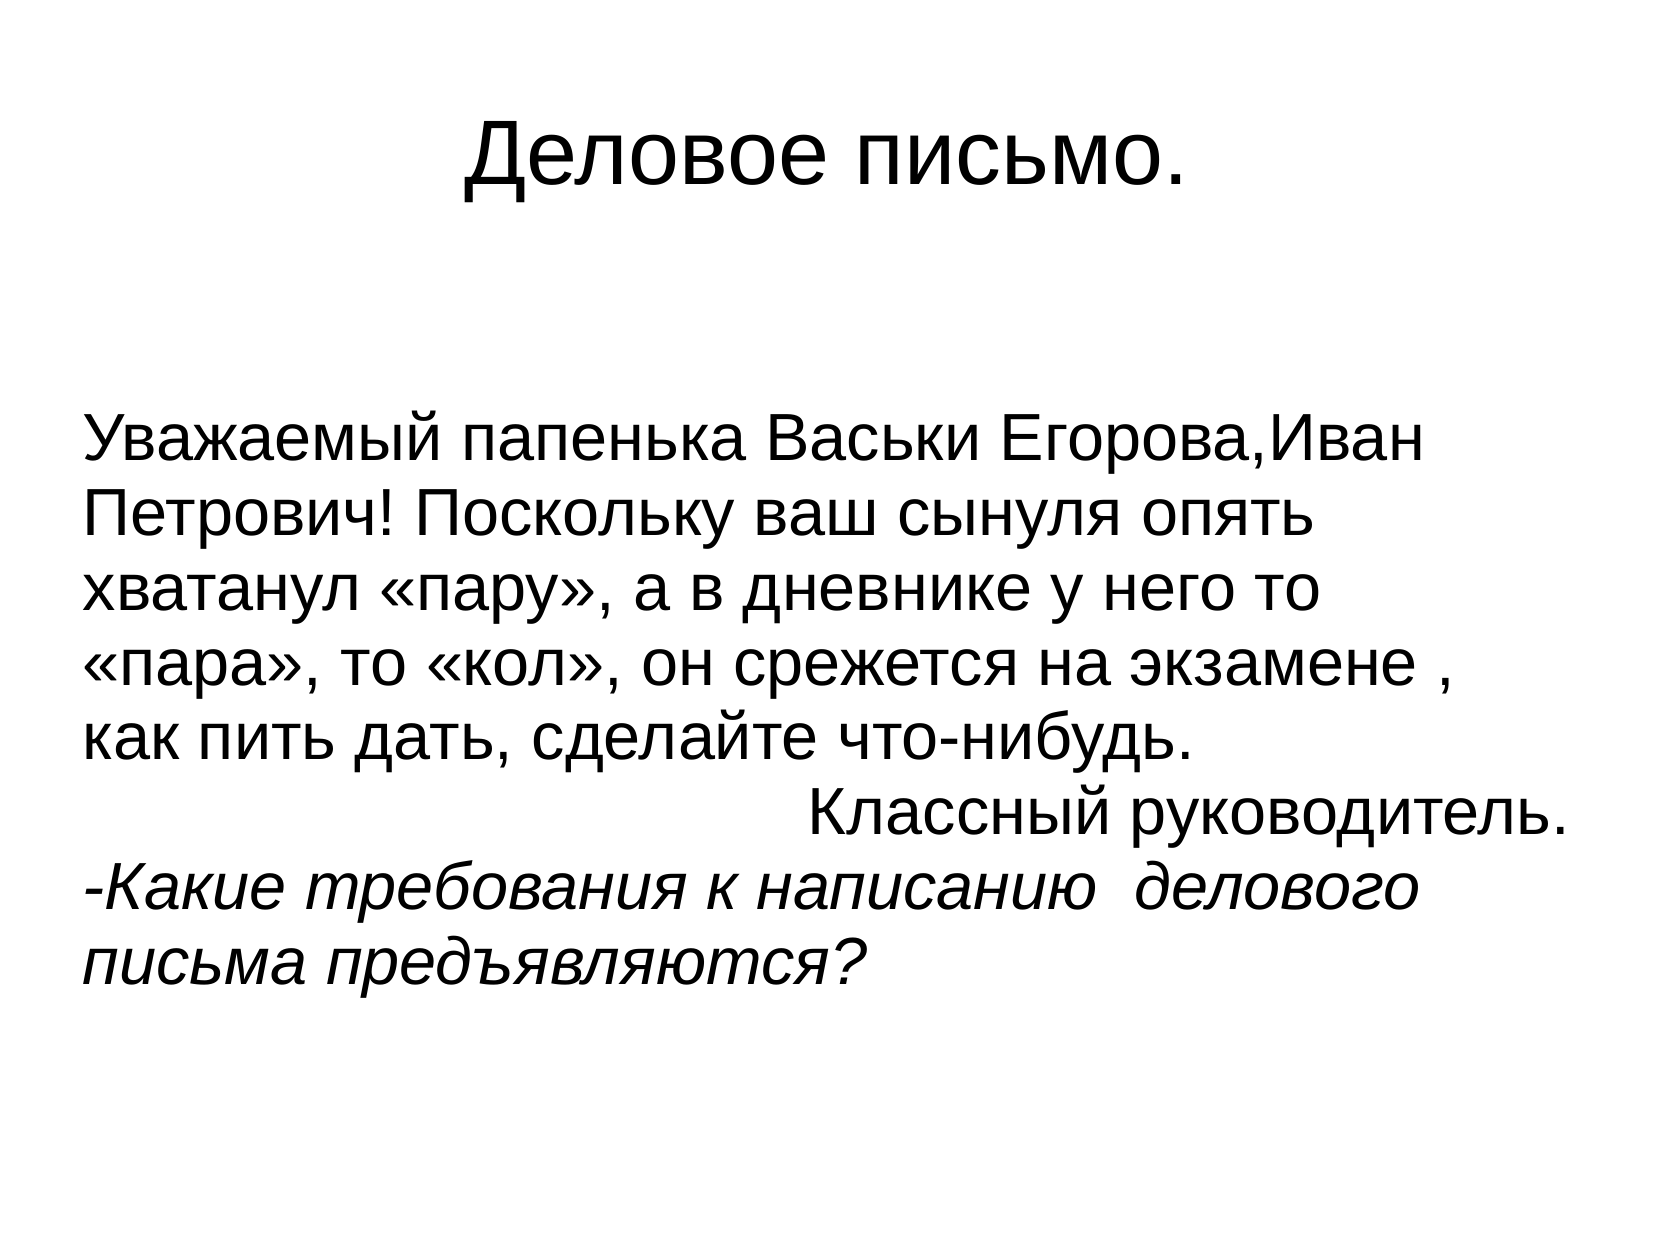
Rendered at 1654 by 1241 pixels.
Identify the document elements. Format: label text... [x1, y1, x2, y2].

title Деловое письмо. [82, 56, 1571, 250]
subtitle Уважаемый папенька Васьки Егорова,Иван Петрович! Поскольку ваш сынуля опять хватанул «пару», а в дневнике у него то «пара», то «кол», он срежется на экзамене , как пить дать, сделайте что-нибудь. Классный руководитель. -Какие требования к написанию делового письма предъявляются? [82, 290, 1571, 1109]
